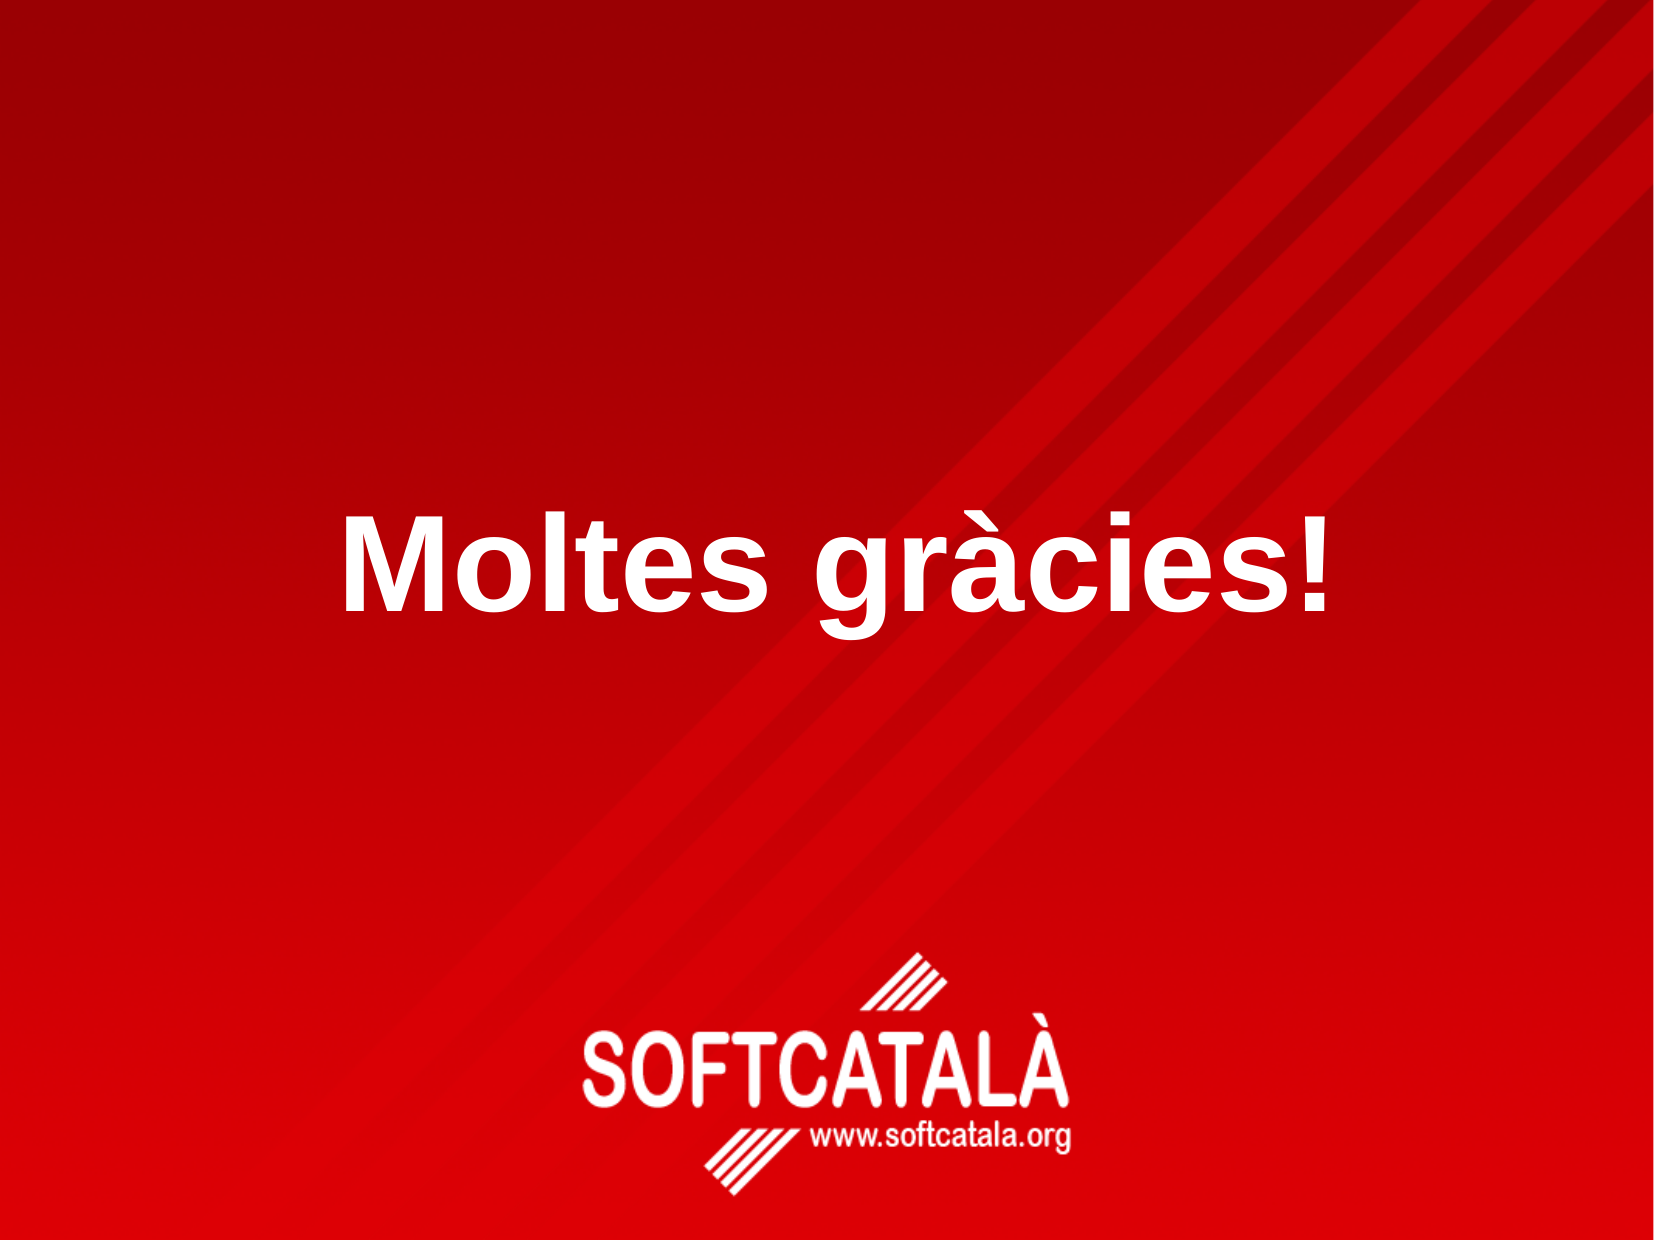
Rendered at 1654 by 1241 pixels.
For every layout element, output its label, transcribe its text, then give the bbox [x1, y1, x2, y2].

text_box Moltes gràcies! [188, 472, 1489, 641]
picture [0, 0, 1654, 1240]
